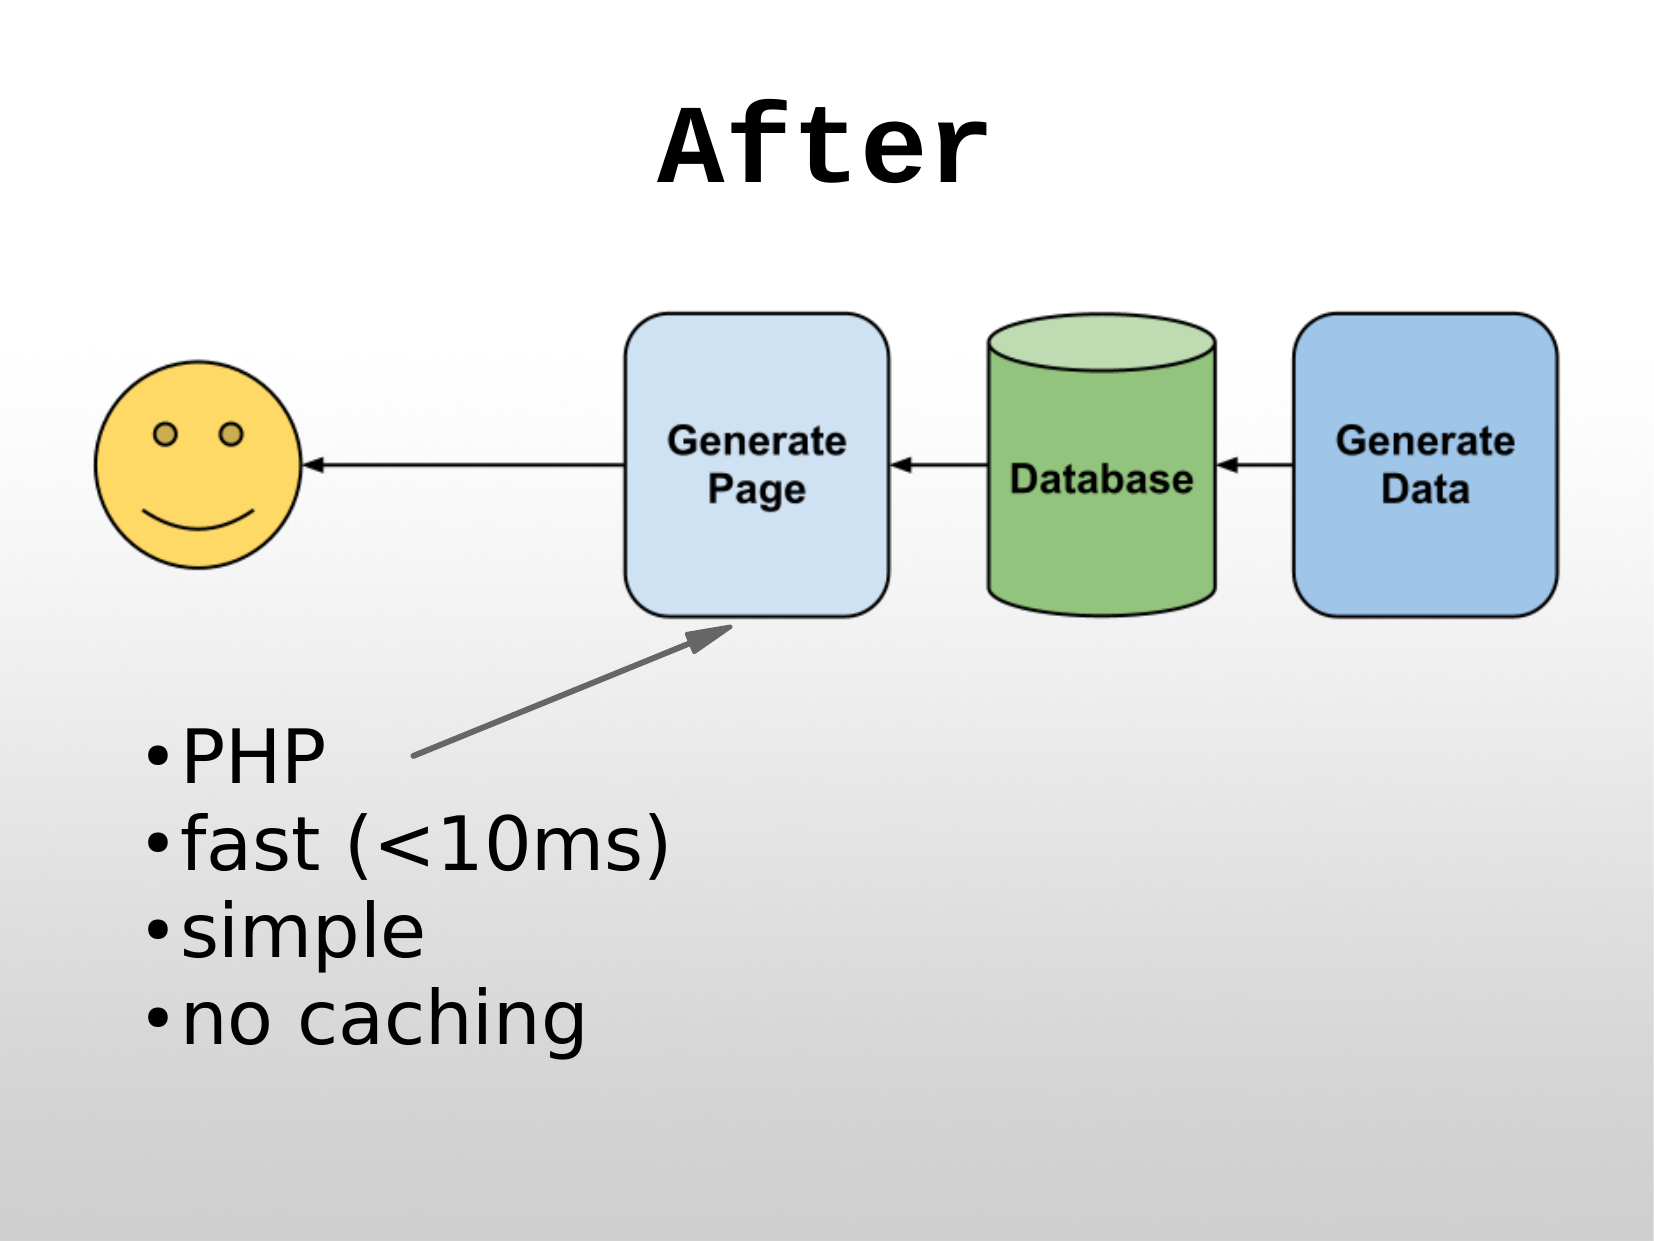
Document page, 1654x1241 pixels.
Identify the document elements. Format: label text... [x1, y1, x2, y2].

picture [0, 0, 1654, 1241]
text_box PHP fast (<10ms) simple no caching [129, 706, 689, 1071]
title After [82, 49, 1571, 257]
